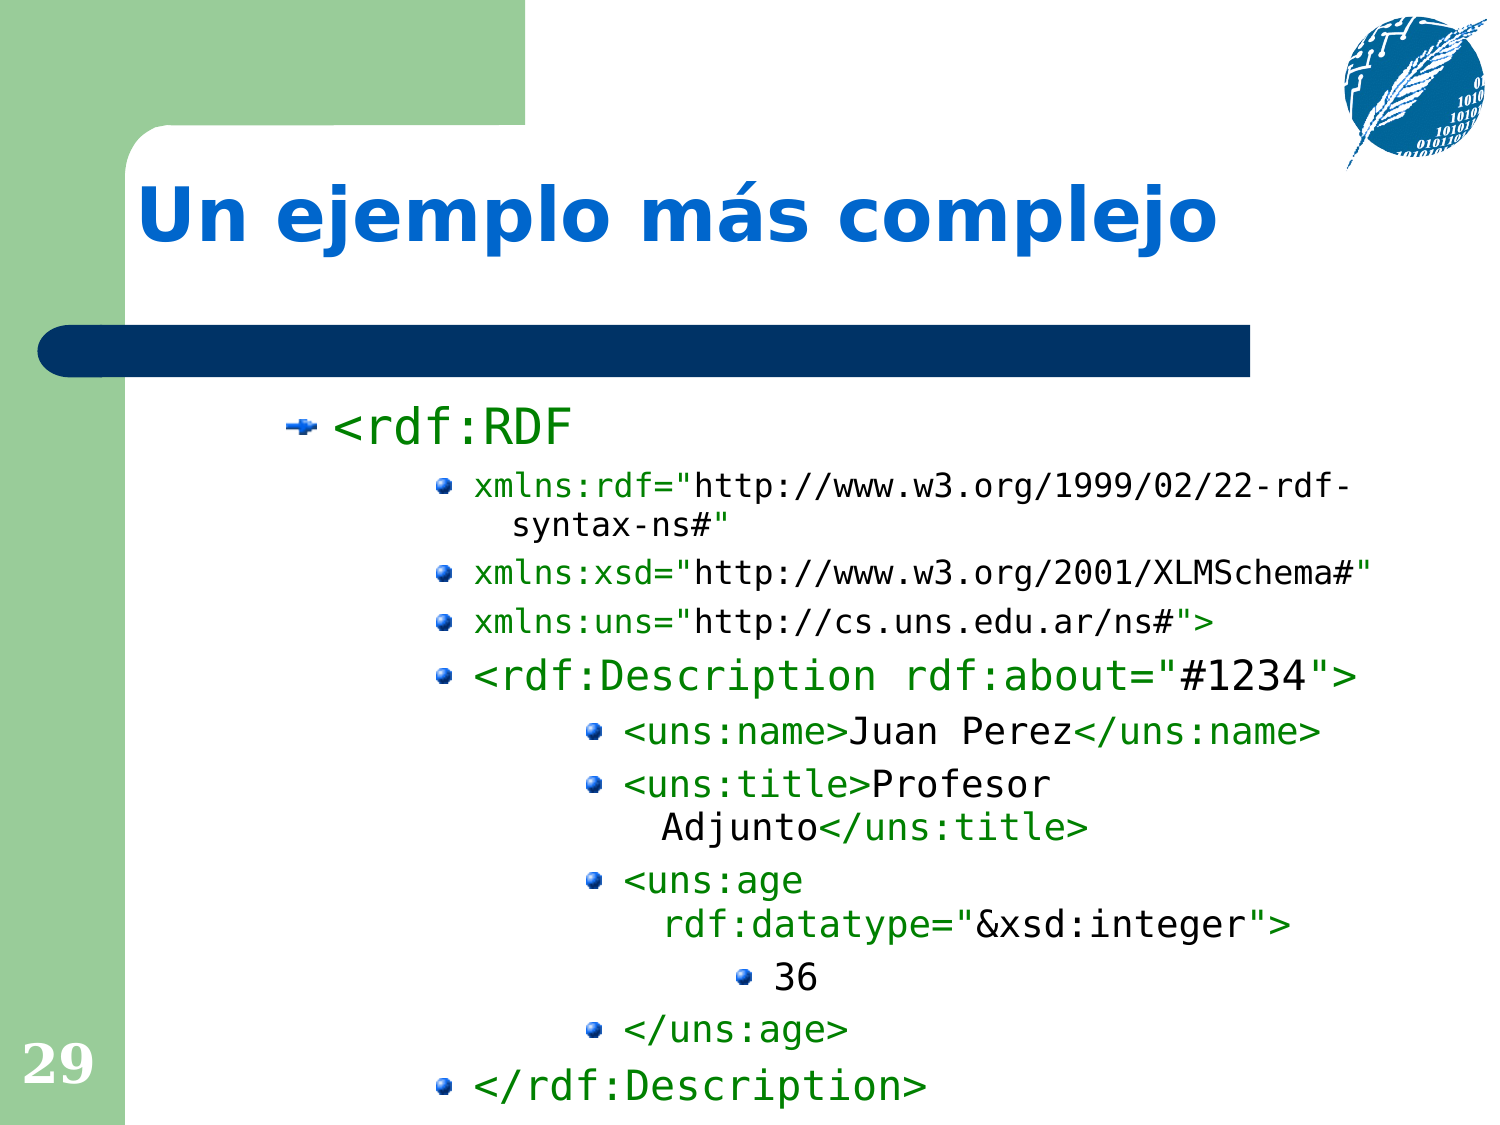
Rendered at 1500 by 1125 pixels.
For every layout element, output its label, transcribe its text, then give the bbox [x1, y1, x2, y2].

list <rdf:RDF xmlns:rdf="http://www.w3.org/1999/02/22-rdf-syntax-ns#" xmlns:xsd="http://www.w3.org/2001/XLMSchema#" xmlns:uns="http://cs.uns.edu.ar/ns#"> <rdf:Description rdf:about="#1234"> <uns:name>Juan Perez</uns:name> <uns:title>Profesor Adjunto</uns:title> <uns:age rdf:datatype="&xsd:integer"> 36 </uns:age> </rdf:Description> [136, 398, 1399, 1108]
picture [1341, 15, 1487, 172]
picture [1436, 127, 1450, 136]
title Un ejemplo más complejo [135, 135, 1412, 301]
picture [1433, 139, 1440, 147]
picture [1427, 138, 1431, 148]
picture [1416, 140, 1425, 149]
